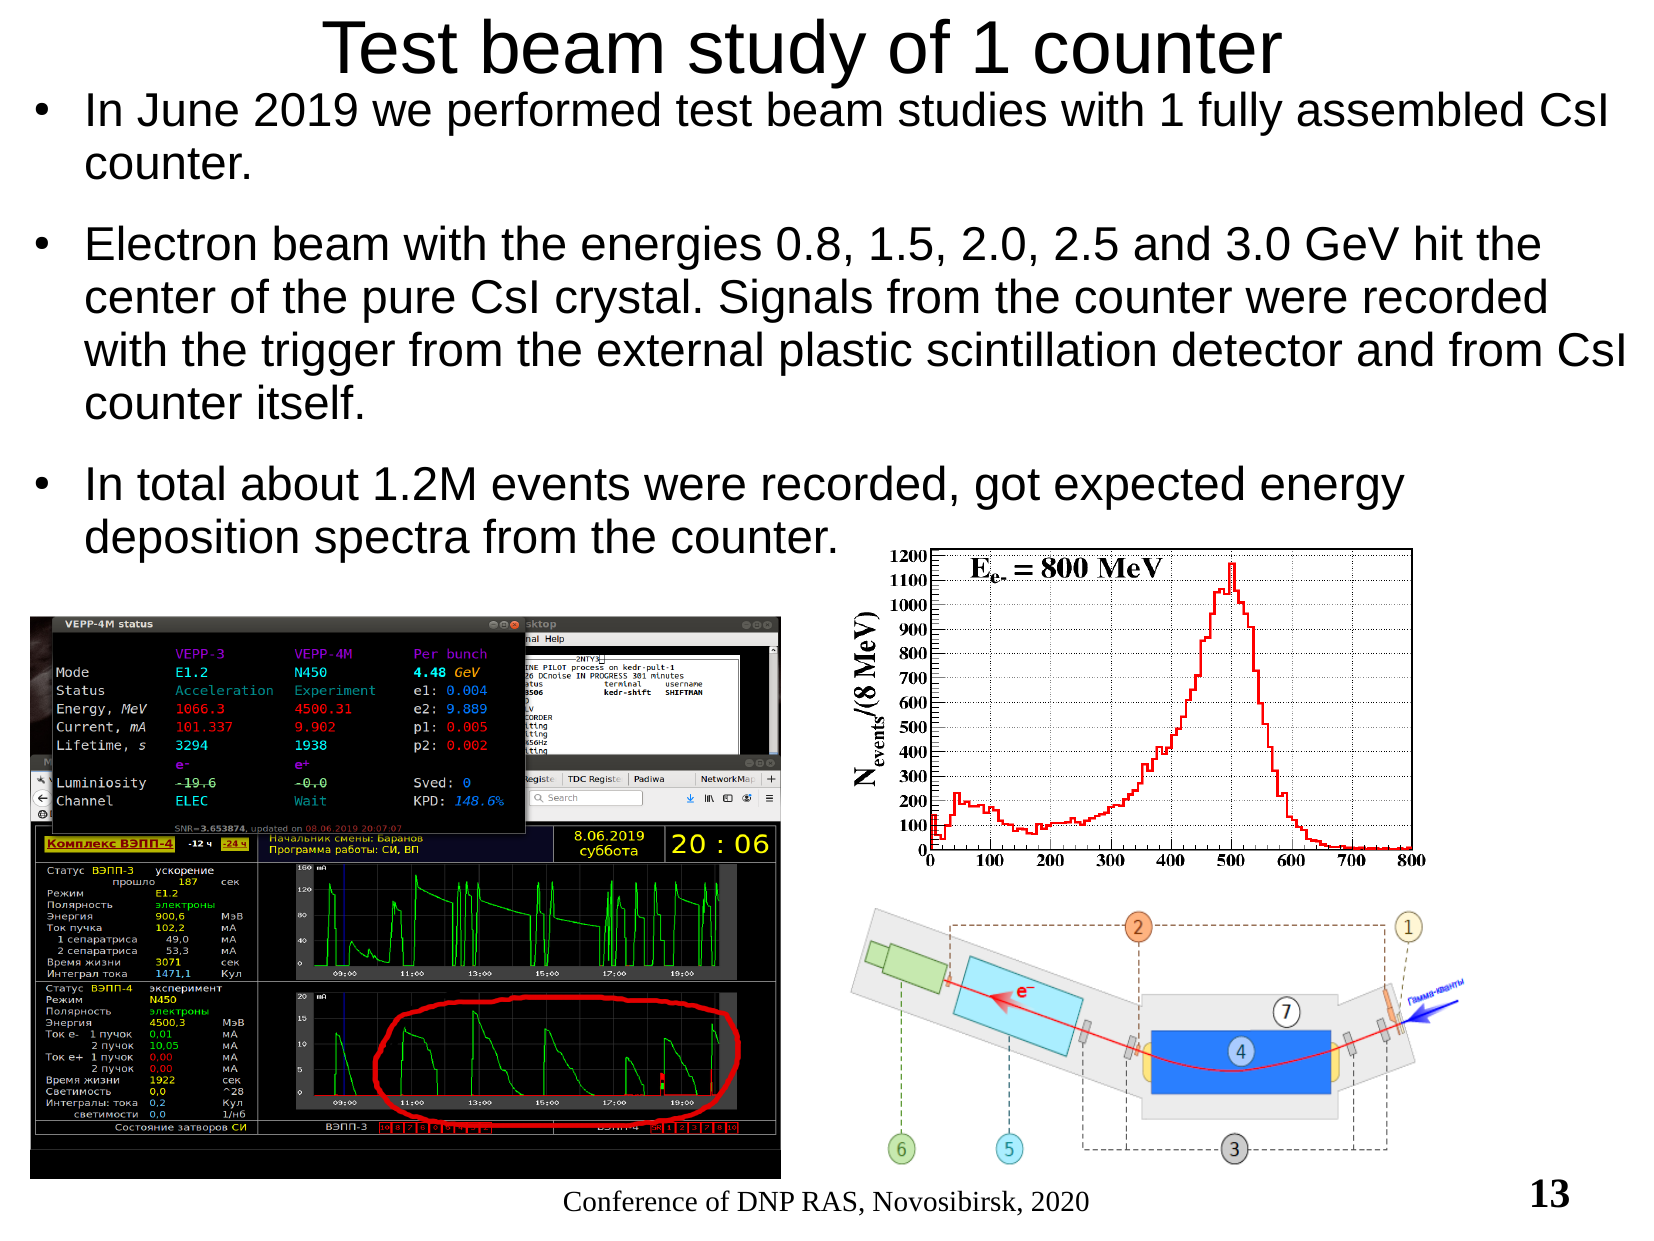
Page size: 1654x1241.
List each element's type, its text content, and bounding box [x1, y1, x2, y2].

list In June 2019 we performed test beam studies with 1 fully assembled CsI counter. Electron beam with the energies 0.8, 1.5, 2.0, 2.5 and 3.0 GeV hit the center of the pure CsI crystal. Signals from the counter were recorded with the trigger from the external plastic scintillation detector and from CsI counter itself. In total about 1.2M events were recorded, got expected energy deposition spectra from the counter. [16, 83, 1637, 564]
picture [824, 524, 1516, 1188]
picture [30, 614, 781, 1181]
title Test beam study of 1 counter [225, 5, 1381, 83]
